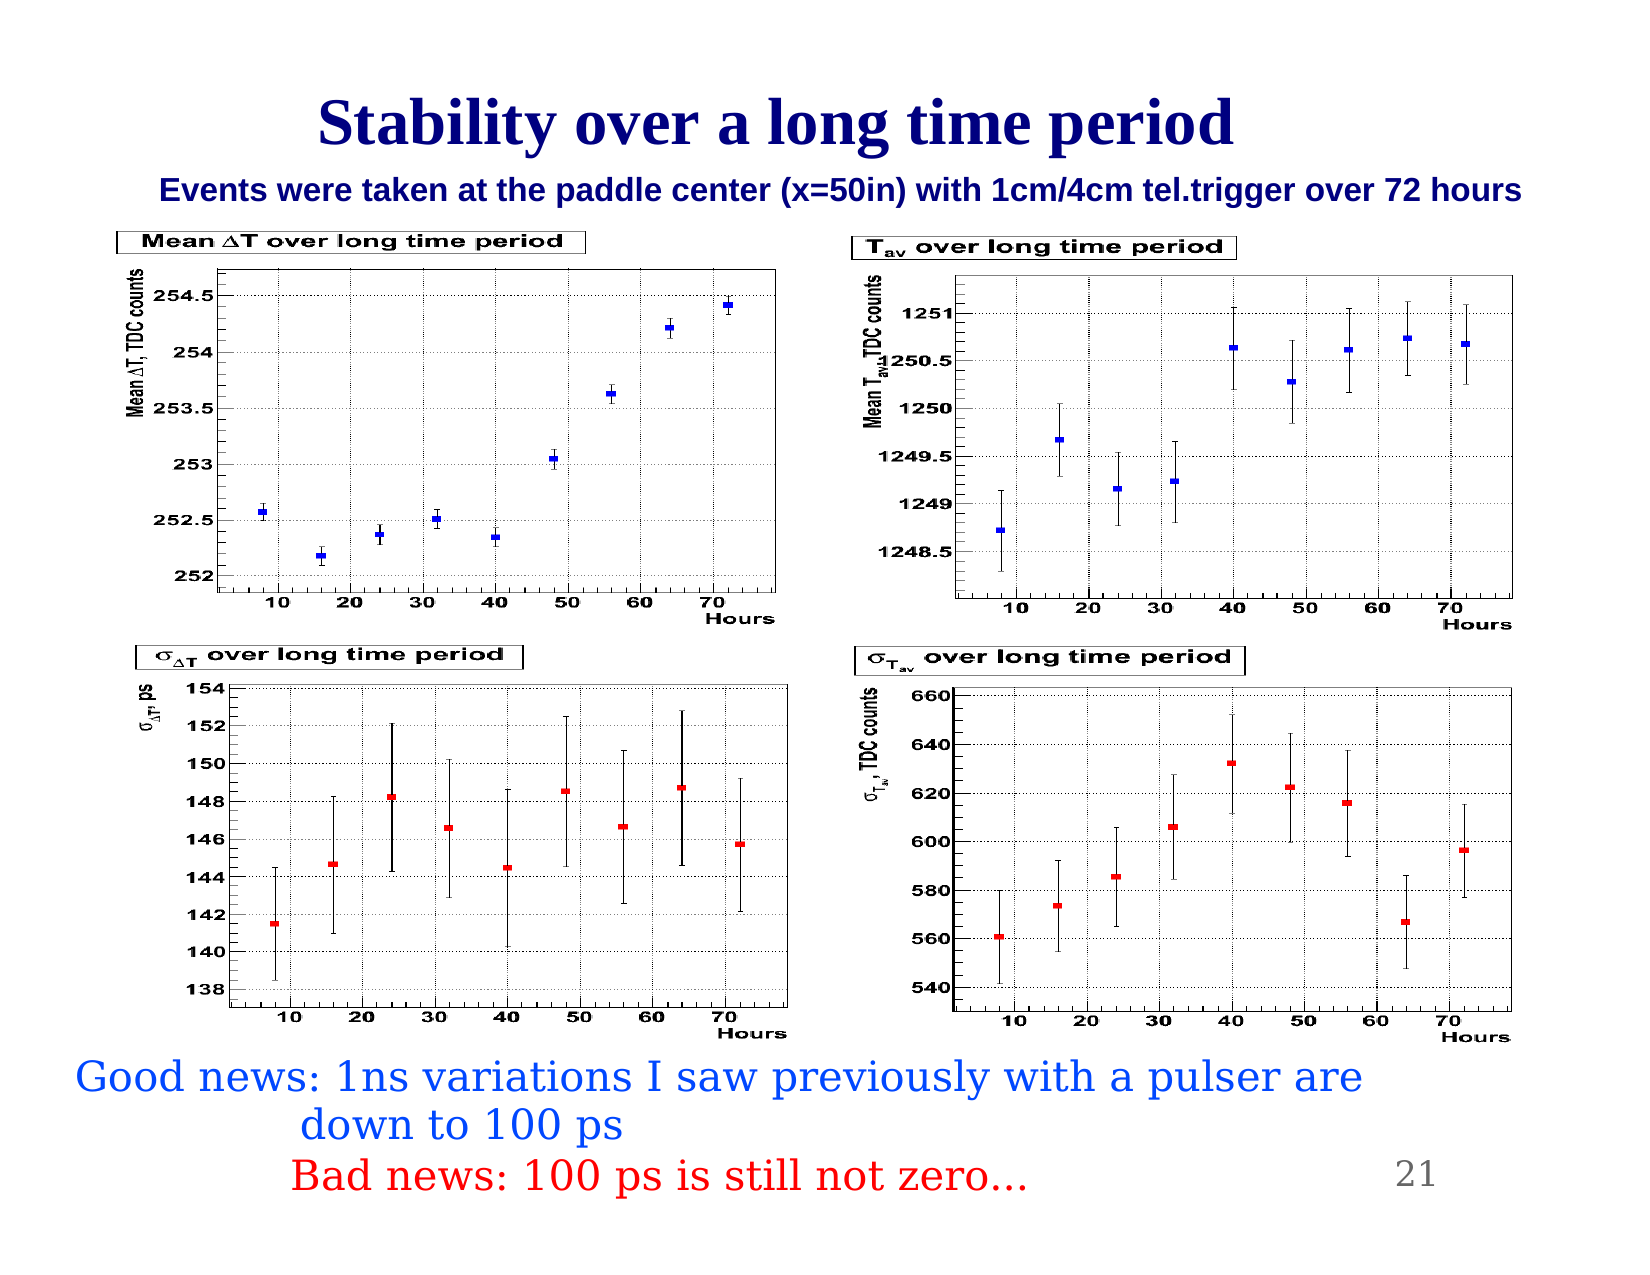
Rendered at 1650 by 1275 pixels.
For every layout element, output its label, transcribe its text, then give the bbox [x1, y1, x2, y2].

picture [111, 229, 808, 635]
picture [846, 234, 1542, 639]
picture [849, 644, 1545, 1049]
text_box Events were taken at the paddle center (x=50in) with 1cm/4cm tel.trigger over 72 hours [159, 171, 1525, 210]
picture [130, 643, 827, 1048]
text_box Good news: 1ns variations I saw previously with a pulser are down to 100 ps [74, 1052, 1586, 1151]
text_box <number> [1394, 1154, 1592, 1195]
text_box Bad news: 100 ps is still not zero... [290, 1151, 1043, 1201]
text_box Stability over a long time period [317, 85, 1518, 164]
